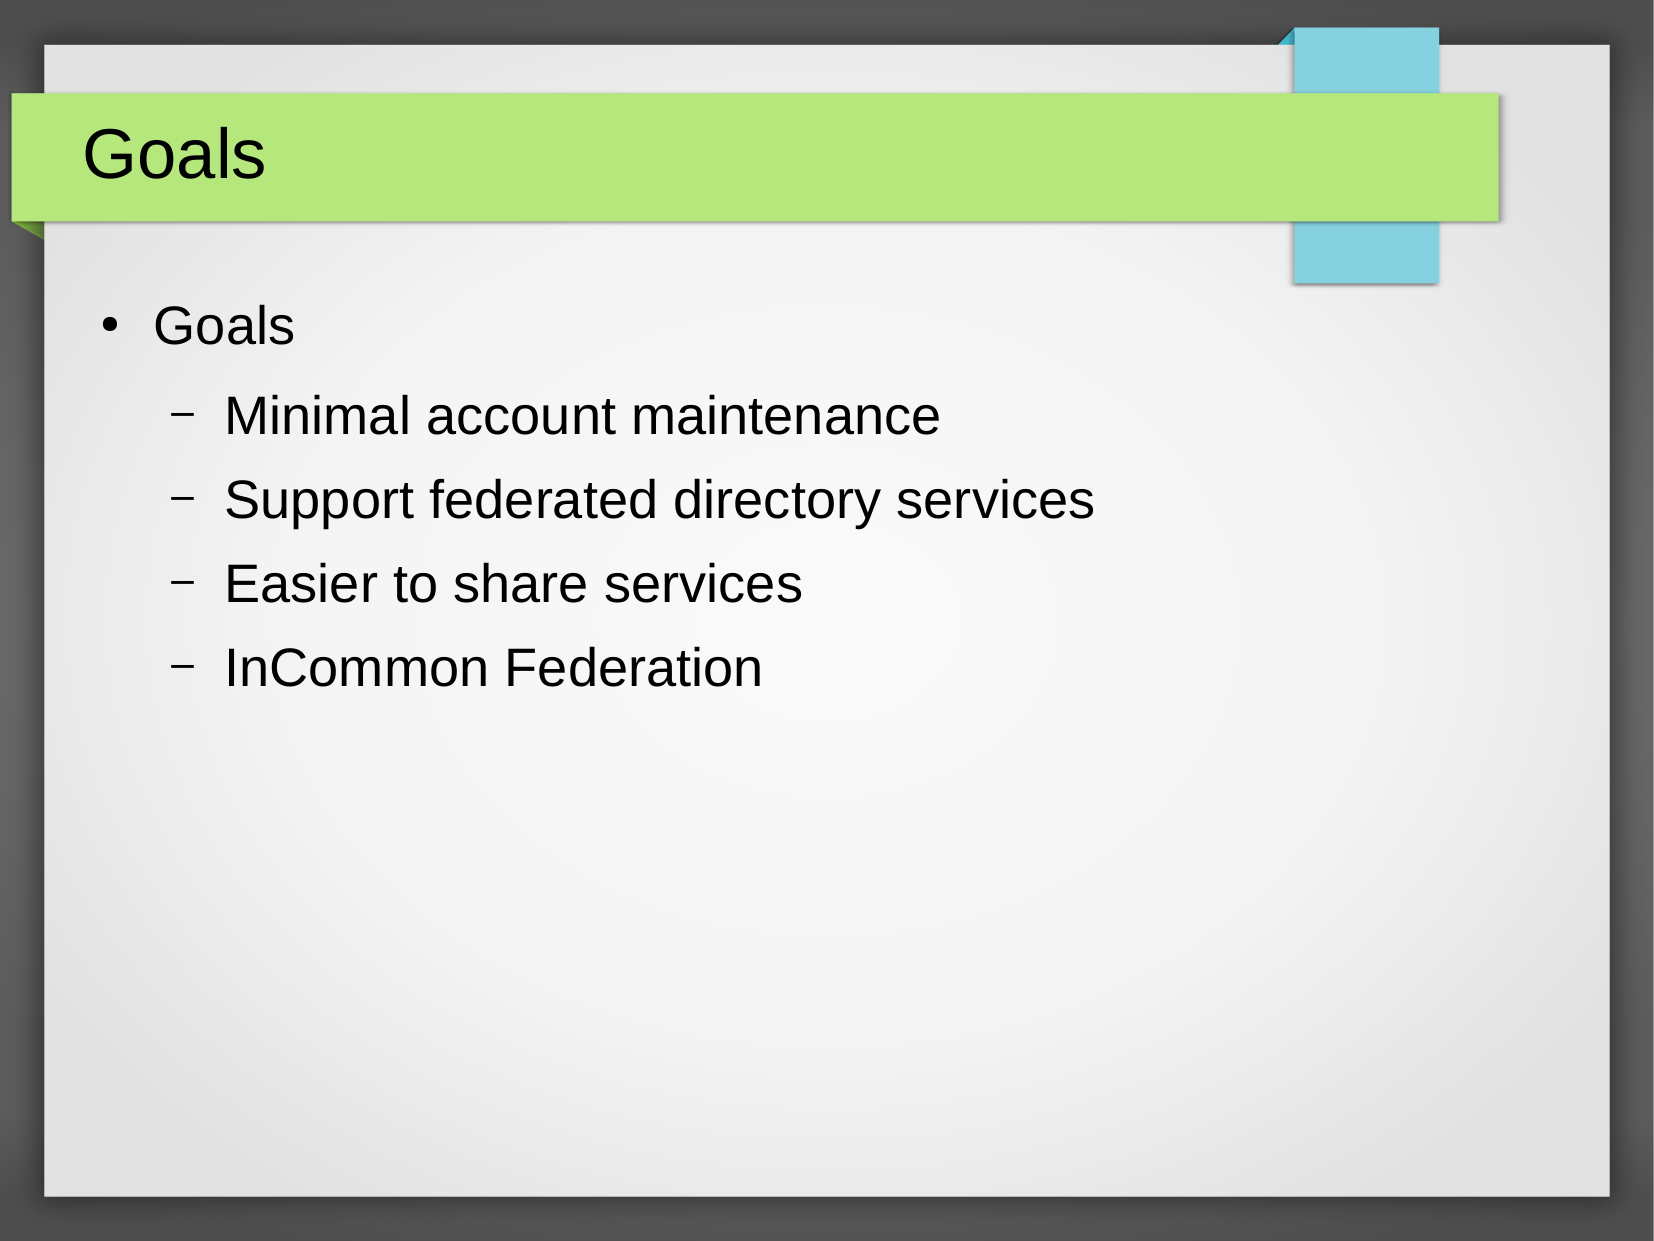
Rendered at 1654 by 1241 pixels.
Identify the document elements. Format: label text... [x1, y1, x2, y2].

list Goals Minimal account maintenance Support federated directory services Easier to share services InCommon Federation [82, 295, 1571, 1015]
title Goals [82, 94, 1264, 213]
picture [0, 0, 1654, 1241]
